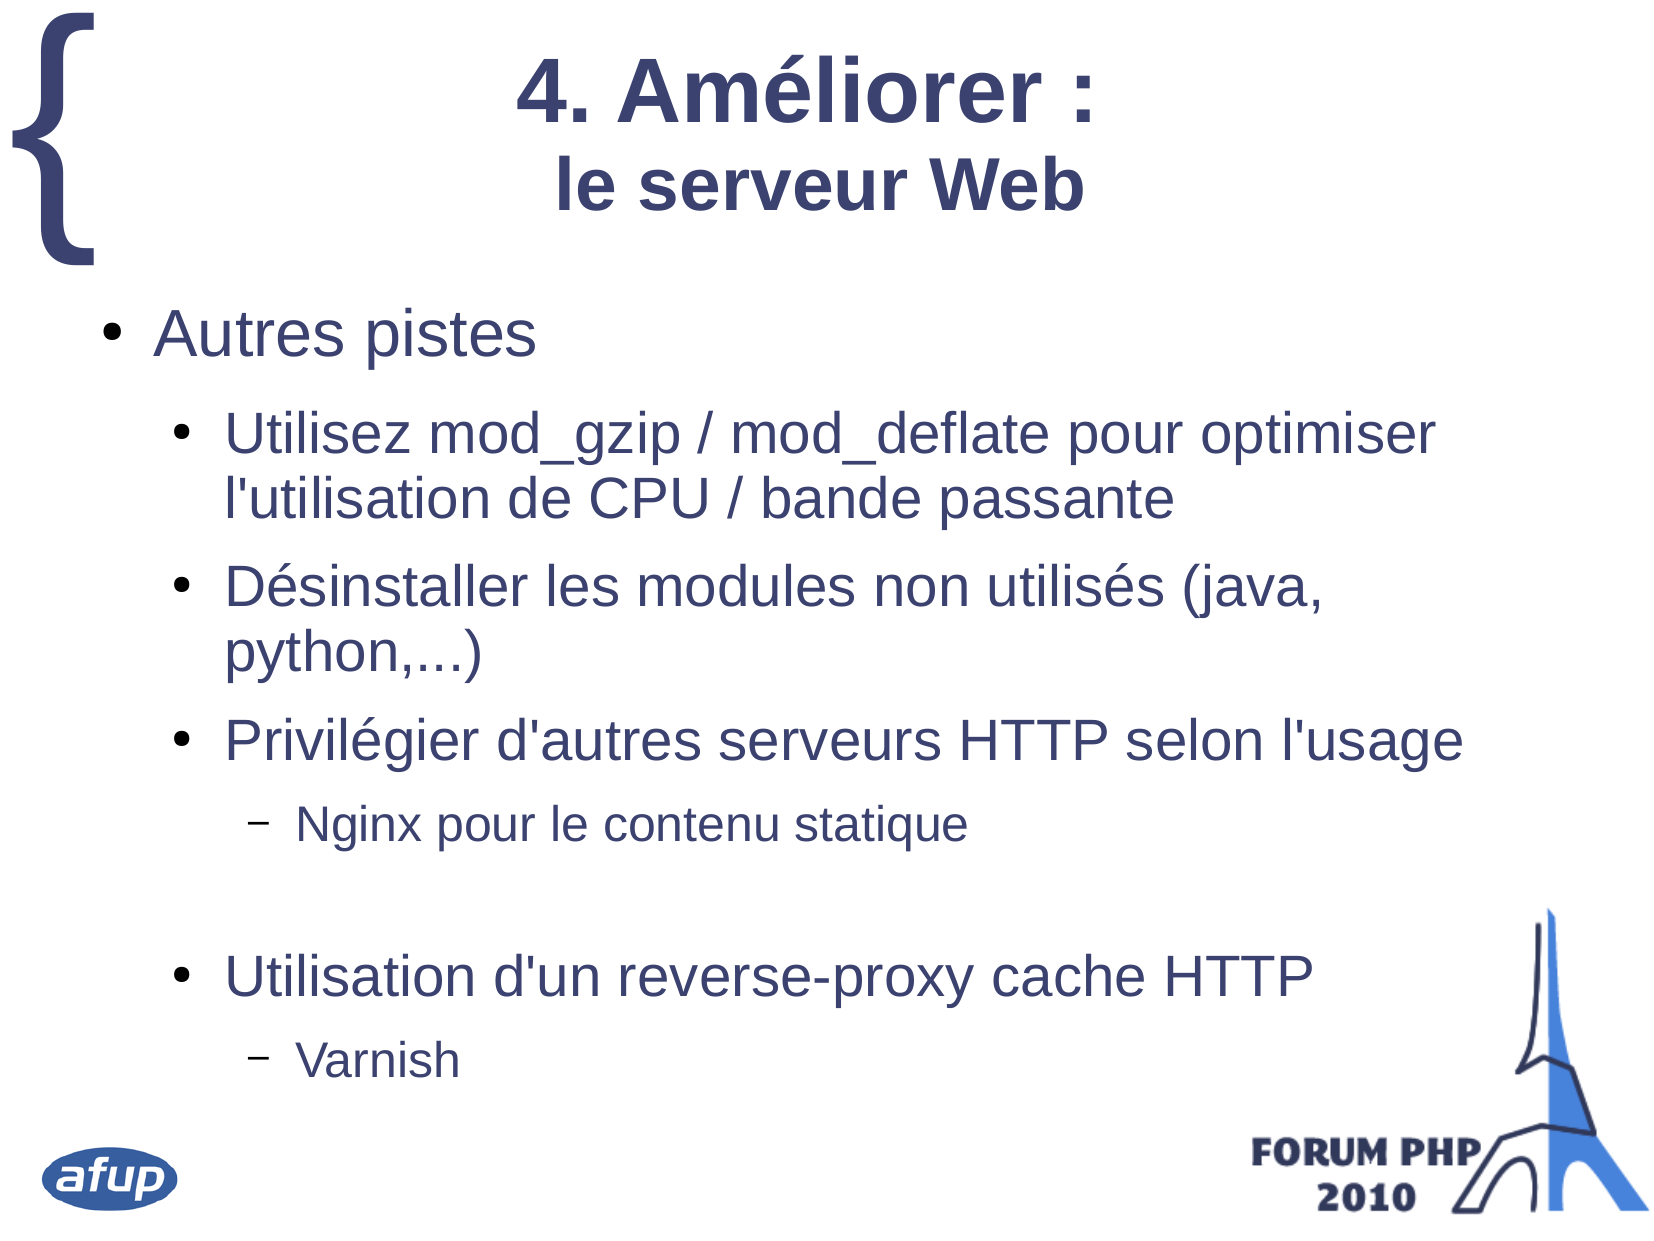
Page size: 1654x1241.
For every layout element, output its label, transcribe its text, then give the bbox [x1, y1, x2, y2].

title 4. Améliorer : le serveur Web [76, 36, 1565, 229]
picture [1240, 872, 1650, 1241]
list Autres pistes Utilisez mod_gzip / mod_deflate pour optimiser l'utilisation de CPU / bande passante Désinstaller les modules non utilisés (java, python,...) Privilégier d'autres serveurs HTTP selon l'usage Nginx pour le contenu statique Utilisation d'un reverse-proxy cache HTTP Varnish [82, 296, 1571, 1115]
picture [41, 1146, 178, 1211]
